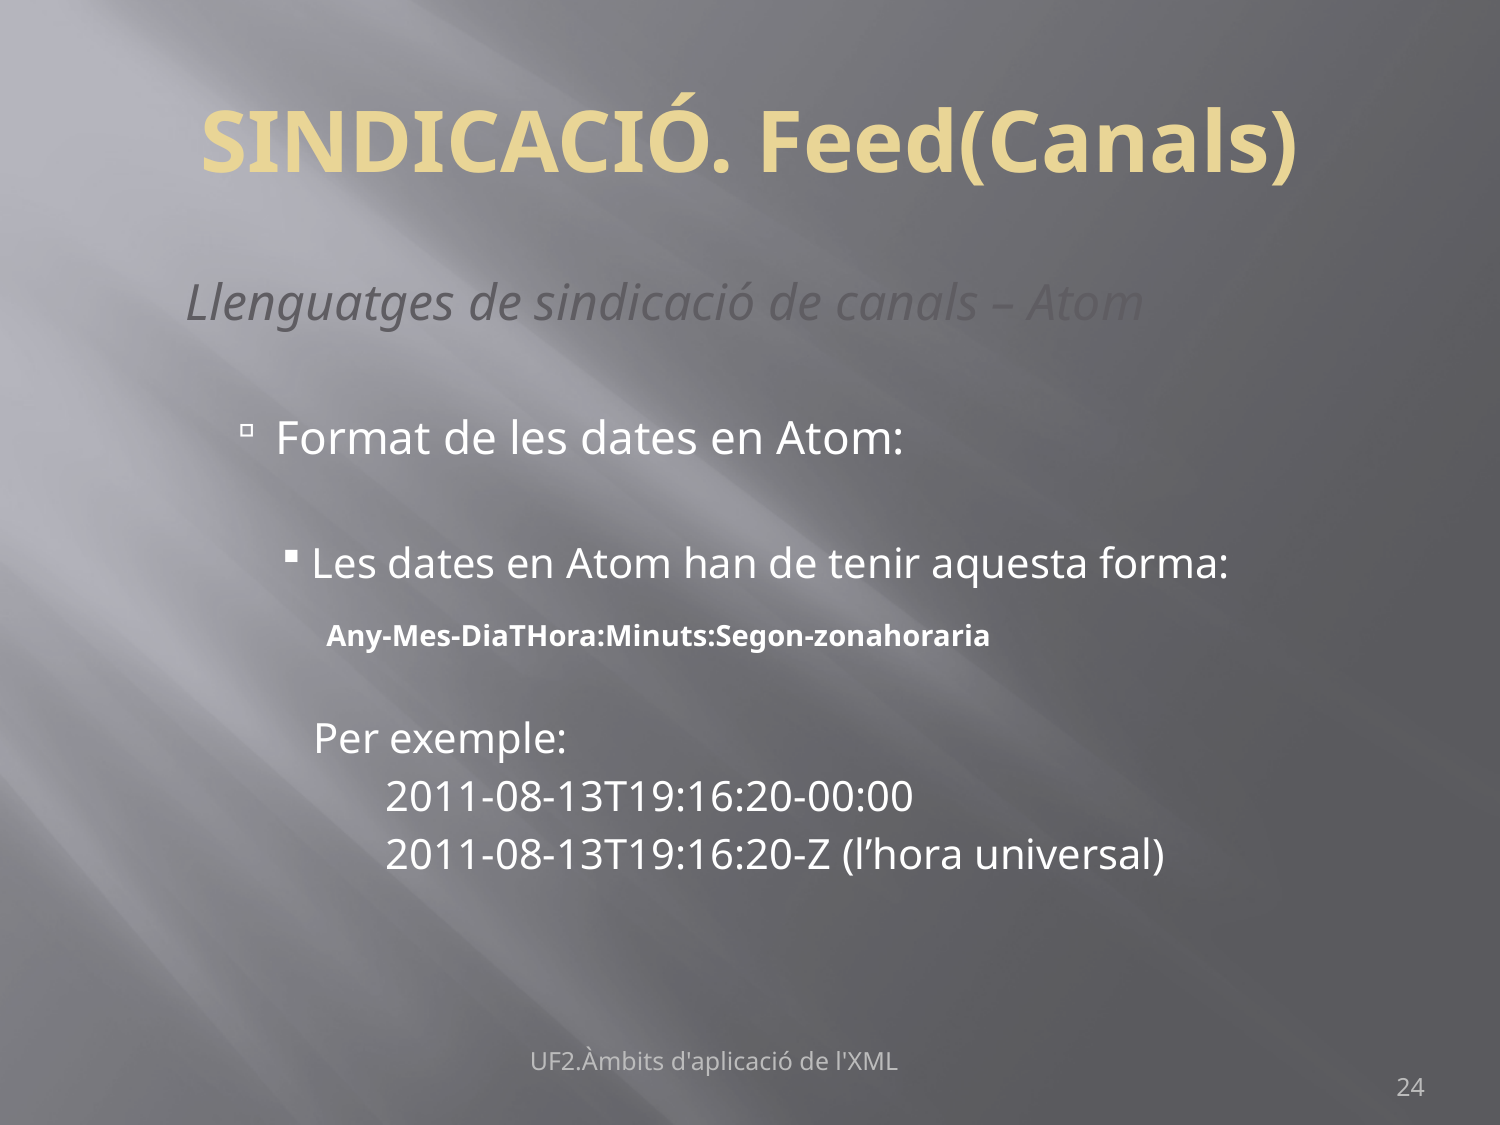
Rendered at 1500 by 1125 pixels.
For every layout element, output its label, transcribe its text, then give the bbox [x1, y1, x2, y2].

footer UF2.Àmbits d'aplicació de l'XML [512, 1052, 988, 1113]
slide_number <número> [1299, 1052, 1425, 1113]
picture [0, 0, 1500, 1125]
list Llenguatges de sindicació de canals – Atom Format de les dates en Atom: Les dates en Atom han de tenir aquesta forma: Any-Mes-DiaTHora:Minuts:Segon-zonahoraria Per exemple: 2011-08-13T19:16:20-00:00 2011-08-13T19:16:20-Z (l’hora universal) [75, 262, 1425, 1035]
title SINDICACIÓ. Feed(Canals) [75, 45, 1425, 233]
